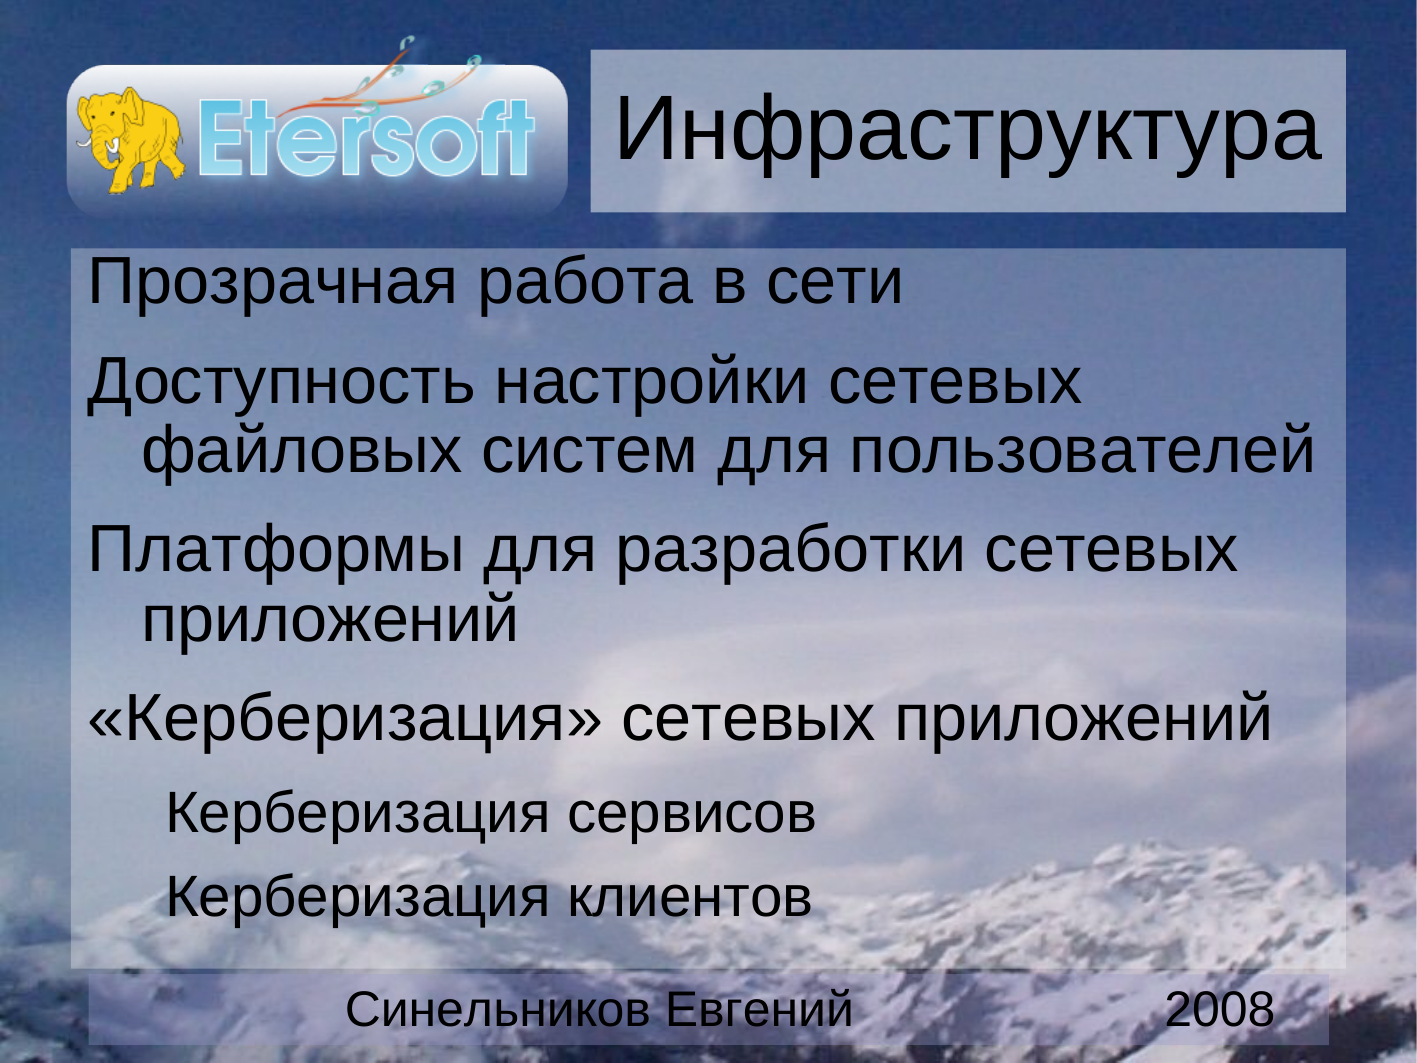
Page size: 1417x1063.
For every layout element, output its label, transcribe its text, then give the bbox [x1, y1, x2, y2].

title Инфраструктура [590, 49, 1346, 213]
picture [0, 0, 1417, 1063]
list Прозрачная работа в сети Доступность настройки сетевых файловых систем для пользователей Платформы для разработки сетевых приложений «Керберизация» сетевых приложений Керберизация сервисов Керберизация клиентов [70, 248, 1346, 969]
